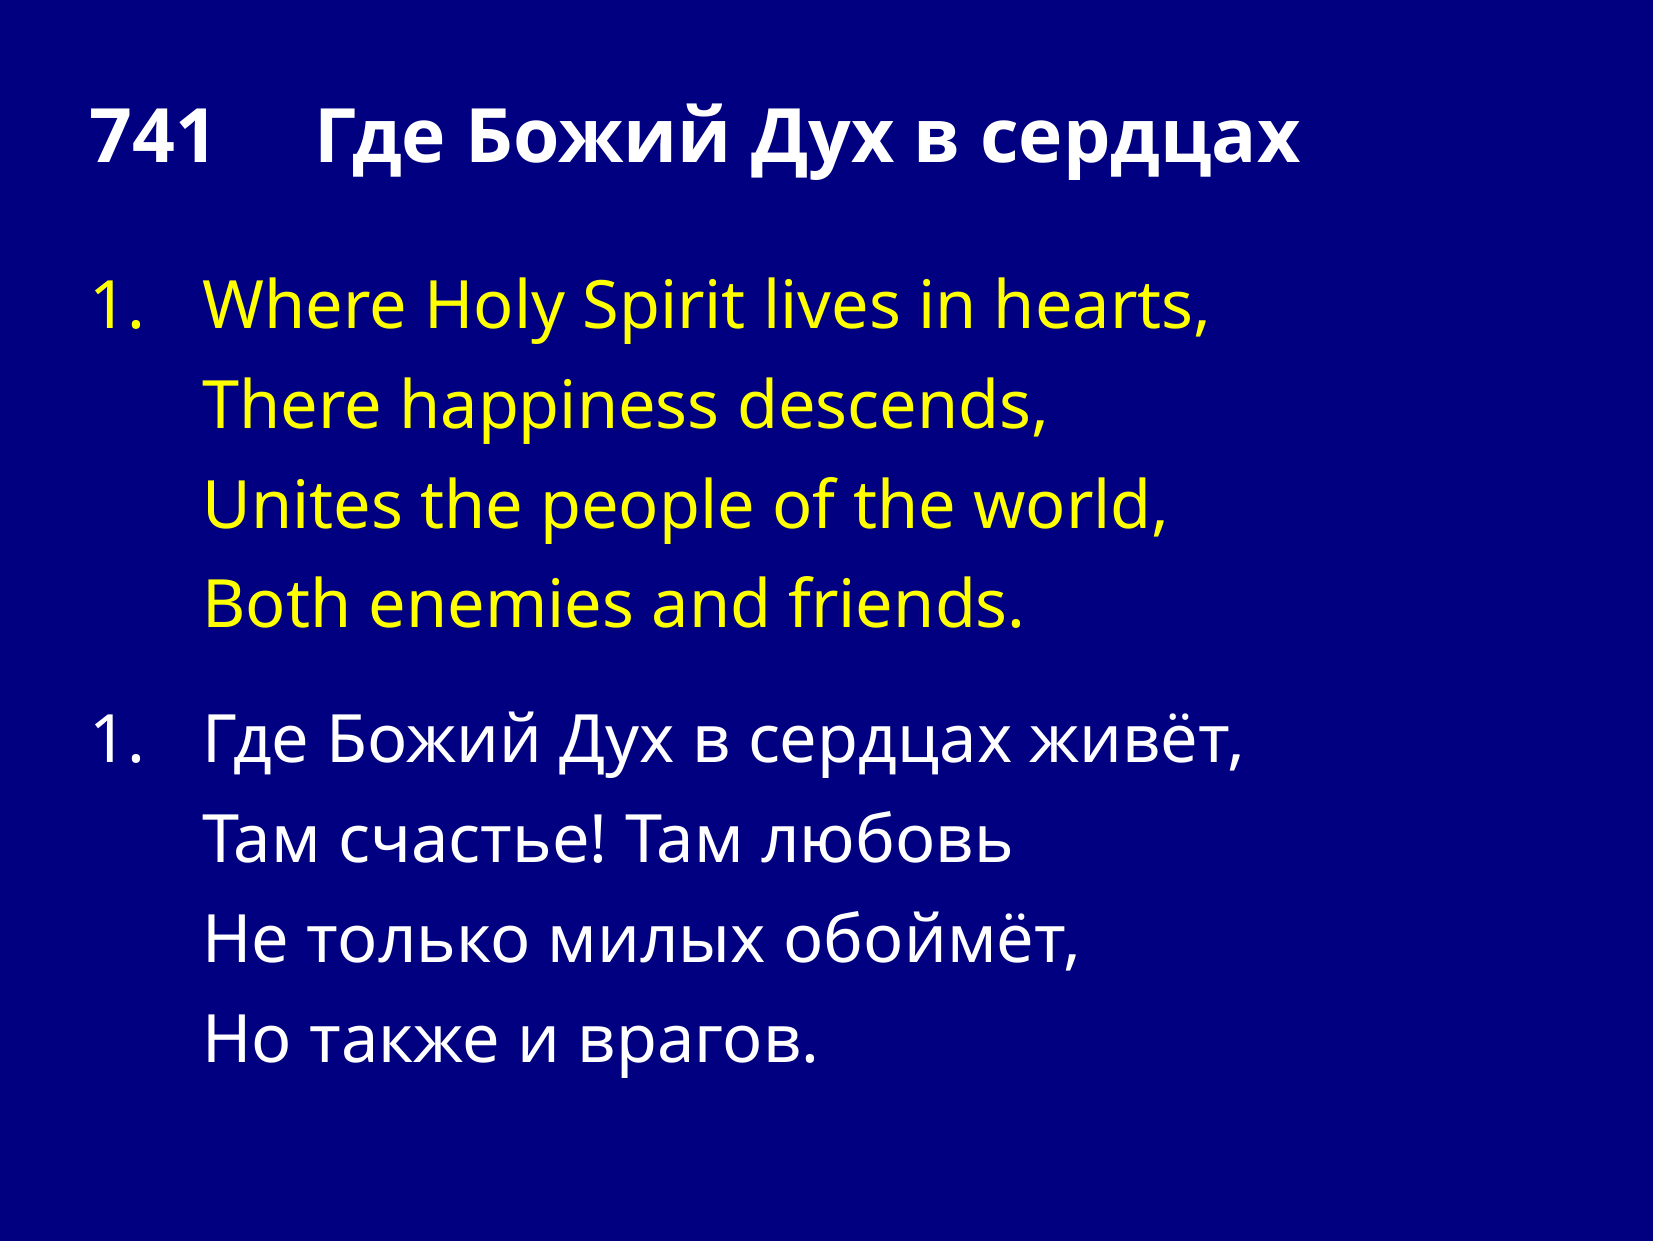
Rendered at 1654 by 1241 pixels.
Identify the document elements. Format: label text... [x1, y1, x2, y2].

text_box 1. Where Holy Spirit lives in hearts, There happiness descends, Unites the people of the world, Both enemies and friends. [75, 188, 1576, 638]
text_box 741 Где Божий Дух в сердцах [75, 75, 1576, 188]
text_box 1. Где Божий Дух в сердцах живёт, Там счастье! Там любовь Не только милых обоймёт, Но также и врагов. [75, 675, 1576, 1163]
